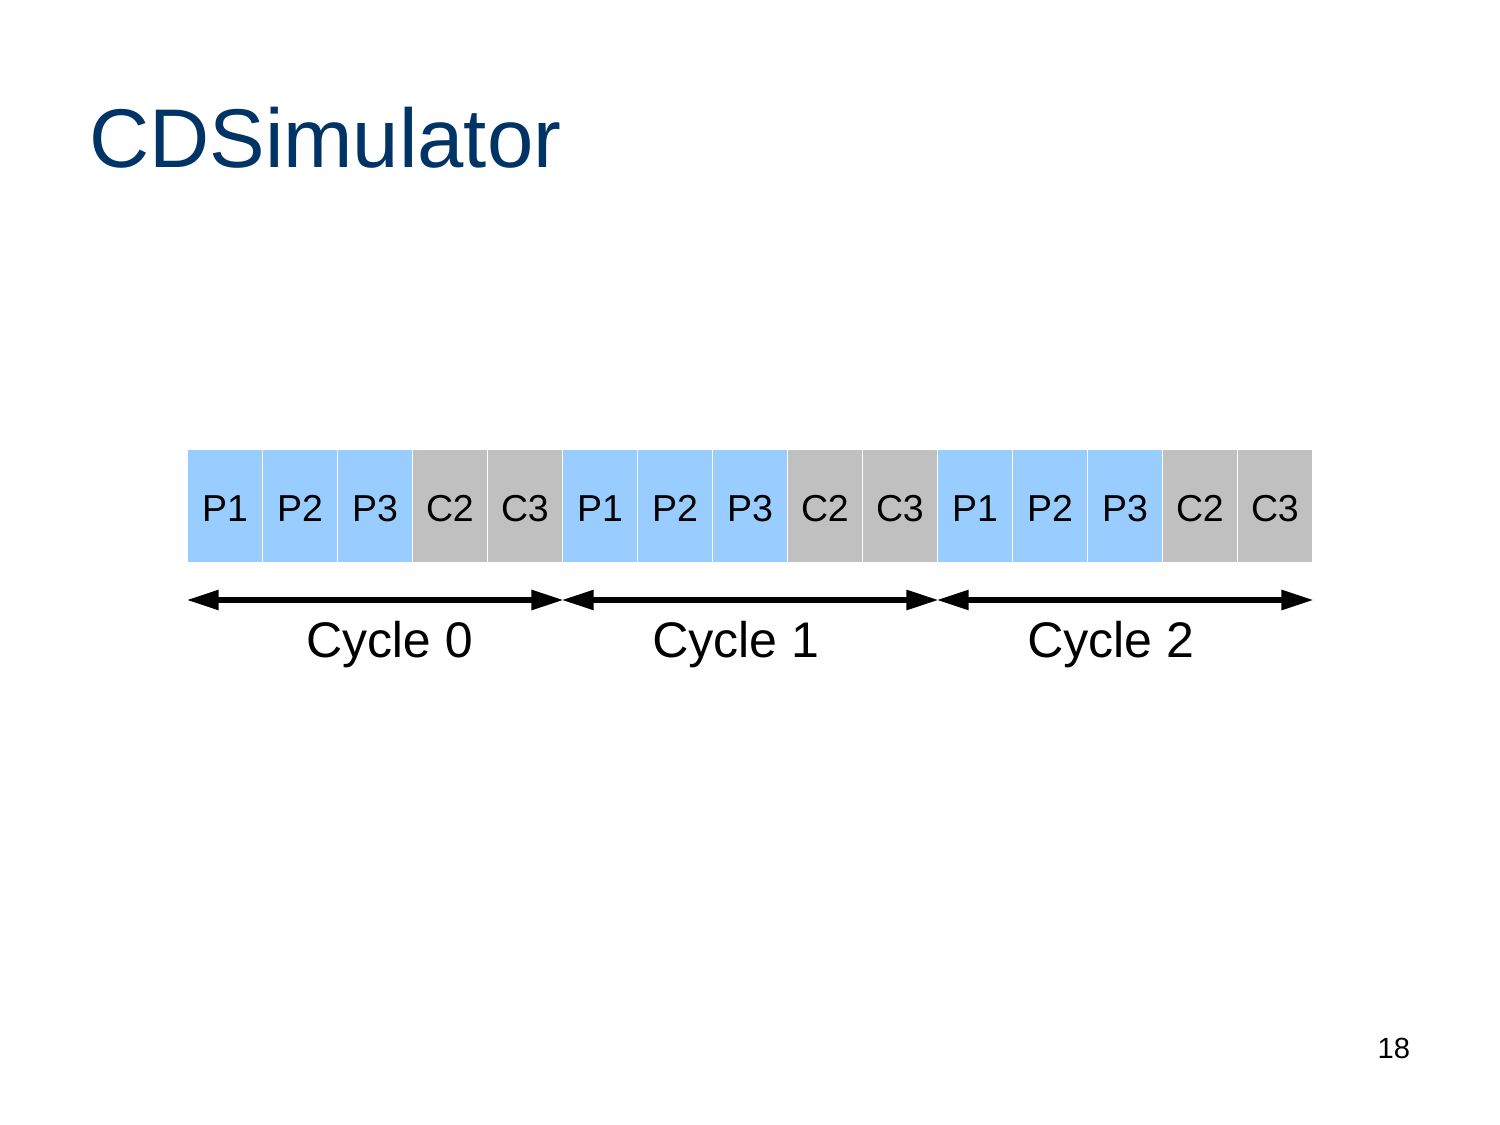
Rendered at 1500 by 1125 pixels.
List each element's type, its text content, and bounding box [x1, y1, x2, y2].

text_box Cycle 1 [637, 600, 834, 675]
text_box C2 [1162, 449, 1237, 563]
text_box P3 [712, 449, 787, 563]
text_box P2 [1012, 449, 1087, 563]
text_box P1 [562, 449, 637, 563]
text_box C3 [487, 449, 562, 563]
text_box P1 [937, 449, 1012, 563]
text_box P2 [637, 449, 712, 563]
text_box P3 [337, 449, 412, 563]
text_box P2 [262, 449, 337, 563]
title CDSimulator [75, 44, 1425, 233]
text_box Cycle 2 [1012, 600, 1209, 675]
text_box C3 [862, 449, 937, 563]
text_box C3 [1237, 449, 1313, 563]
text_box P3 [1087, 449, 1162, 563]
text_box C2 [787, 449, 862, 563]
text_box C2 [412, 449, 487, 563]
text_box P1 [187, 449, 262, 563]
text_box Cycle 0 [291, 600, 488, 676]
